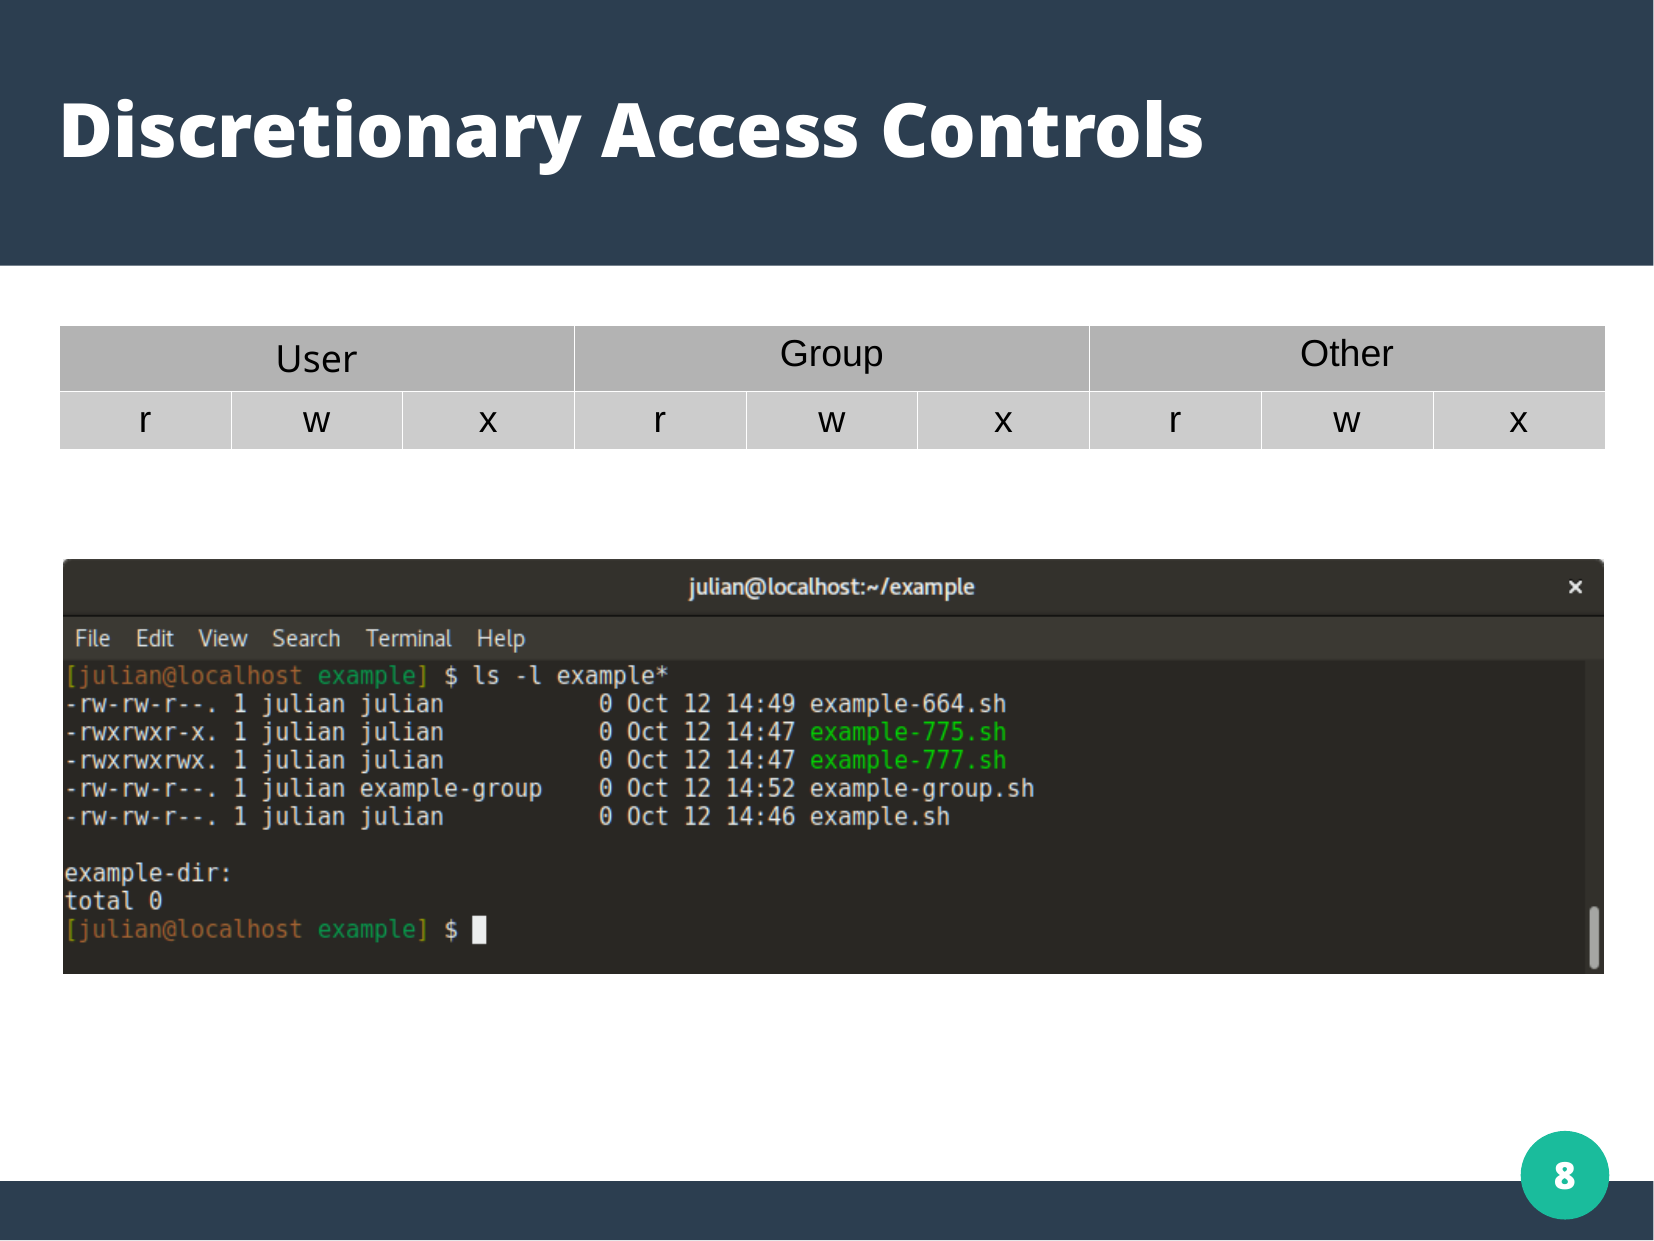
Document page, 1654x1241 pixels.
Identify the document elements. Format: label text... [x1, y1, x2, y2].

table_header Other [1090, 326, 1605, 391]
title Discretionary Access Controls [59, 49, 1595, 207]
table_cell x [1434, 392, 1605, 449]
picture [63, 559, 1604, 974]
table_cell x [403, 392, 574, 449]
table_cell r [60, 392, 231, 449]
table_cell w [747, 392, 917, 449]
table_header User [60, 326, 574, 391]
table_cell x [918, 392, 1089, 449]
table_cell r [1090, 392, 1261, 449]
table_cell r [575, 392, 746, 449]
table_cell w [1262, 392, 1433, 449]
table_header Group [575, 326, 1089, 391]
table_cell w [232, 392, 402, 449]
